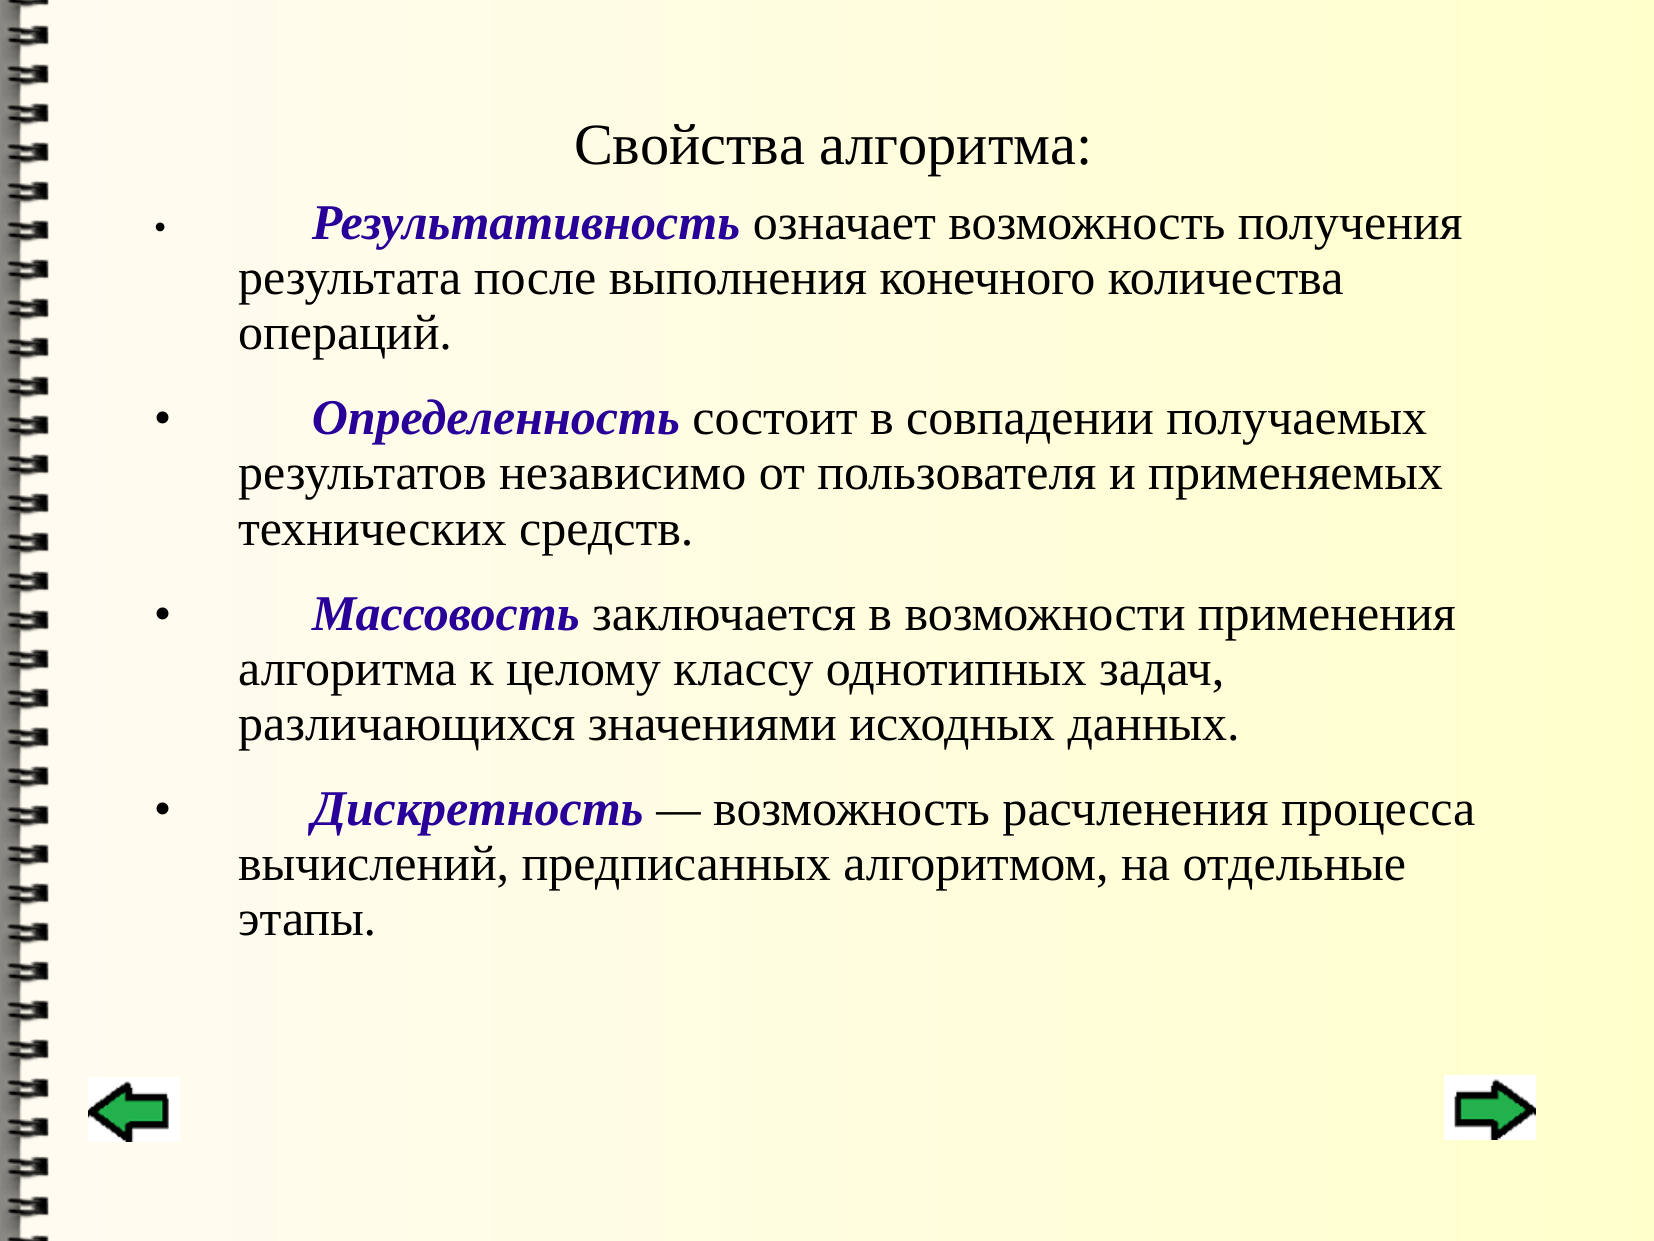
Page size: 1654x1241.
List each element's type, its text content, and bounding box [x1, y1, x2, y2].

picture [88, 1077, 180, 1142]
list • Результативность означает возможность получения результата после выполнения конечного количества операций. • Определенность состоит в совпадении получаемых результатов независимо от пользователя и применяемых технических средств. • Массовость заключается в возможности применения алгоритма к целому классу однотипных задач, различающихся значениями исходных данных. • Дискретность — возможность расчленения процесса вычислений, предписанных алгоритмом, на отдельные этапы. [147, 194, 1529, 1152]
picture [1444, 1075, 1536, 1140]
title Свойства алгоритма: [127, 40, 1540, 249]
picture [0, 0, 1654, 1241]
